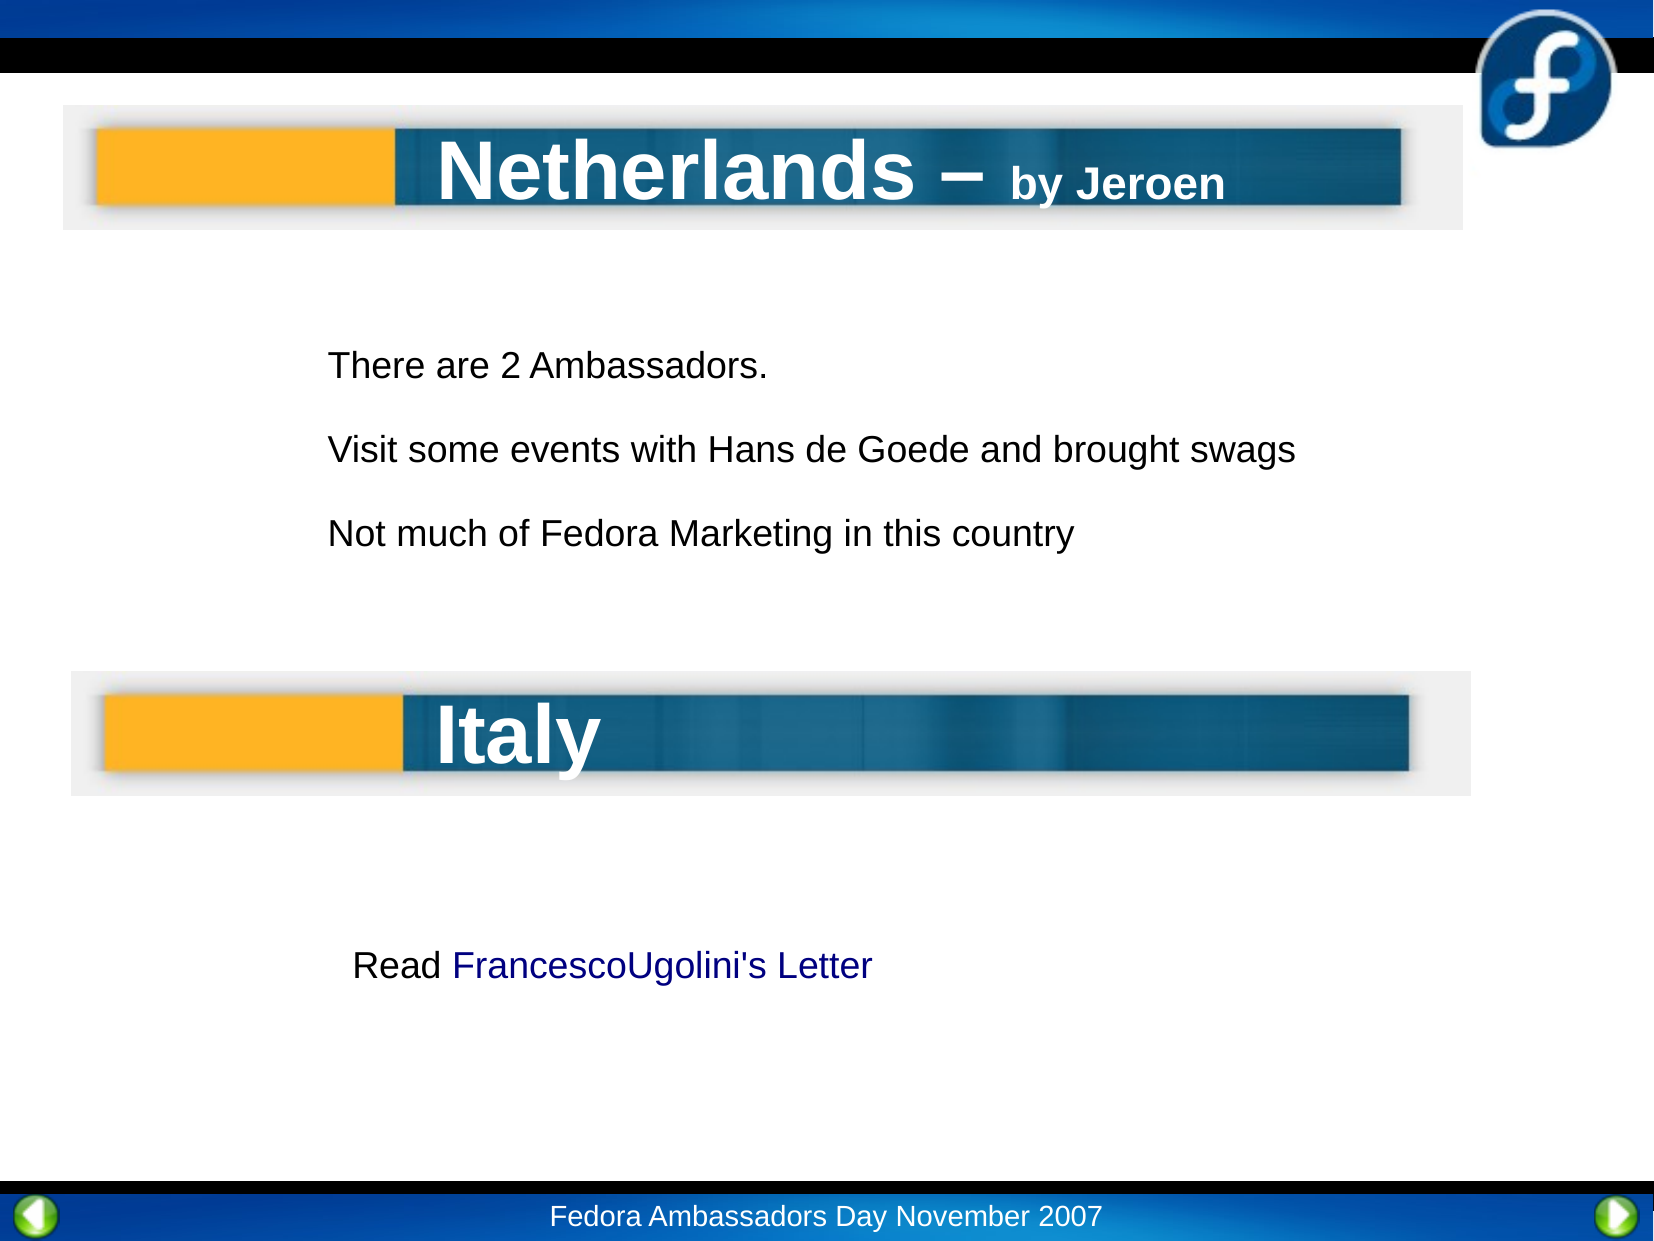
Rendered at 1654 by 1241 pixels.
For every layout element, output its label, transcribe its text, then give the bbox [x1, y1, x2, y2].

picture [71, 671, 1471, 796]
picture [1008, 1212, 1016, 1217]
picture [1058, 1208, 1066, 1220]
text_box Netherlands – by Jeroen [421, 117, 1243, 226]
picture [1074, 1208, 1082, 1223]
picture [0, 1194, 1654, 1241]
picture [0, 0, 1654, 251]
text_box Read FrancescoUgolini's Letter [337, 937, 1238, 995]
text_box Italy [420, 680, 617, 789]
text_box There are 2 Ambassadors. Visit some events with Hans de Goede and brought swags Not much of Fedora Marketing in this country [312, 337, 1313, 563]
